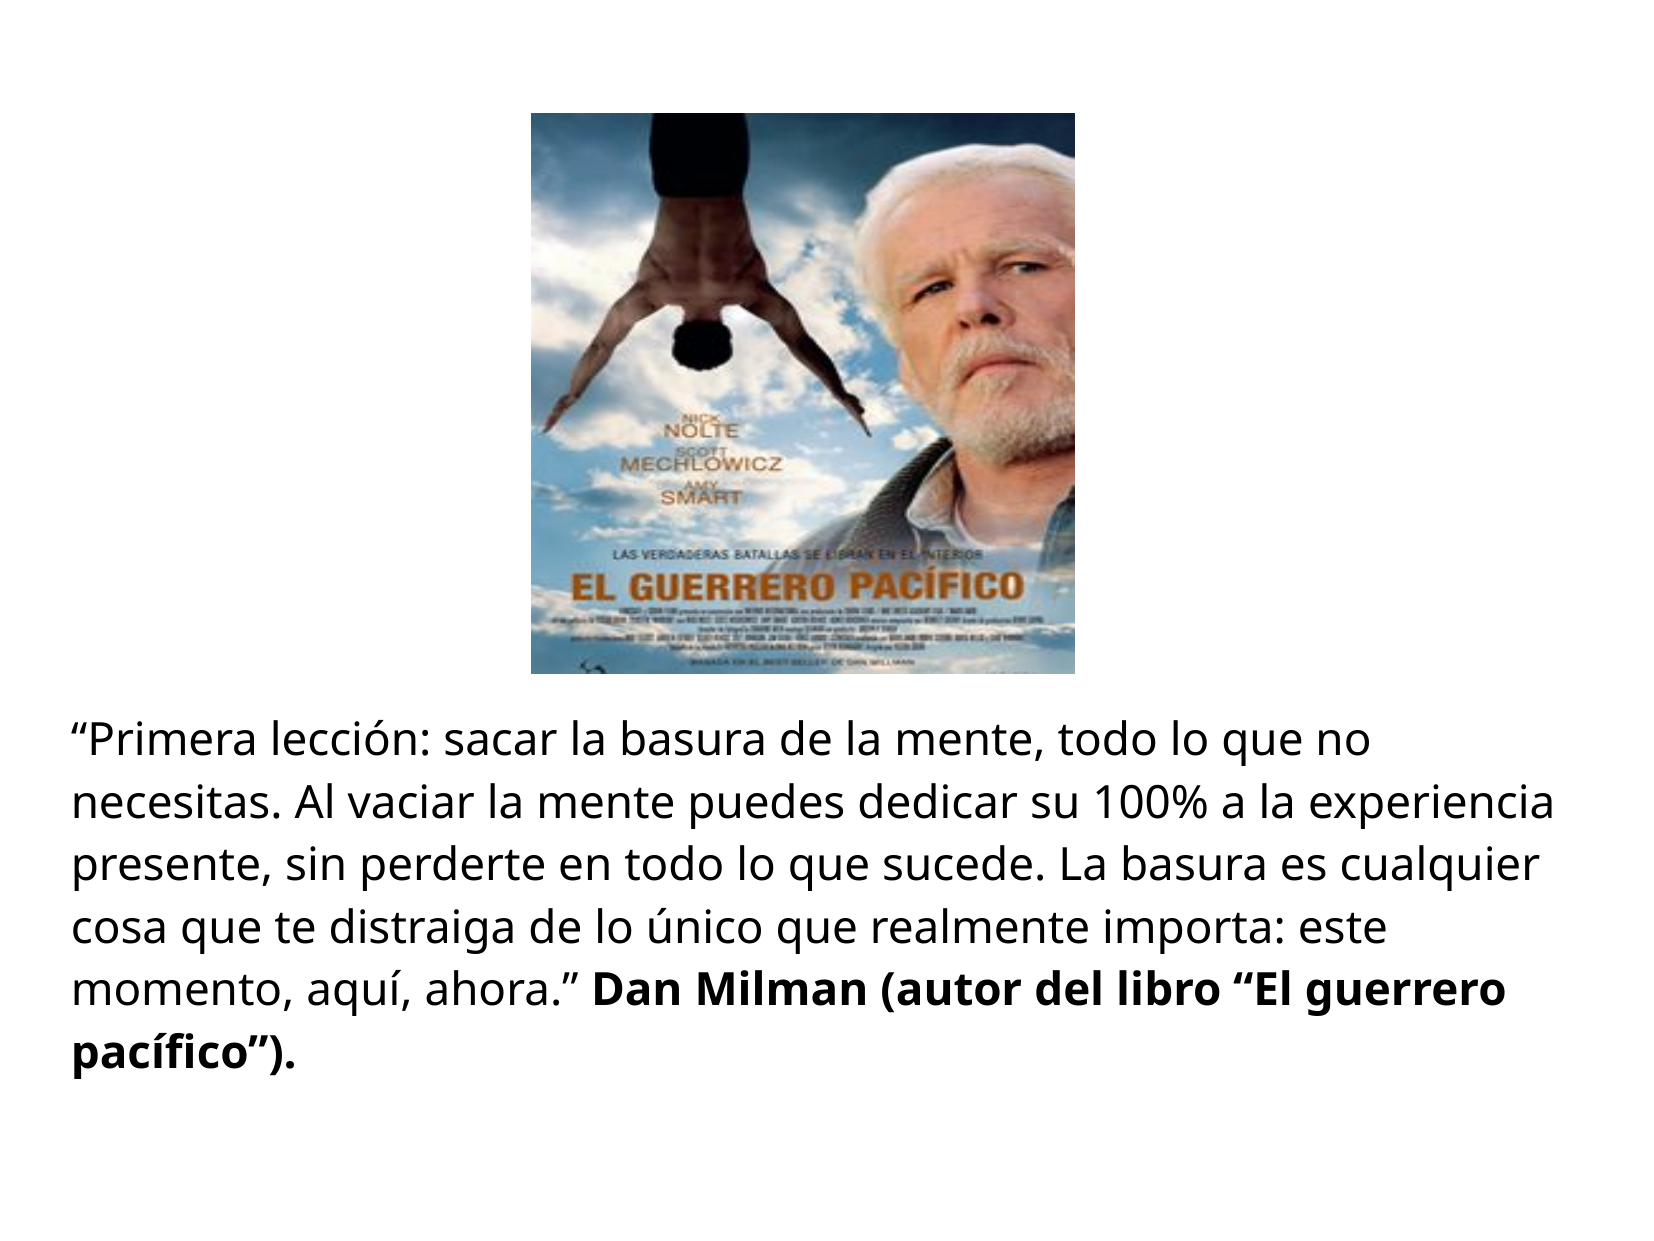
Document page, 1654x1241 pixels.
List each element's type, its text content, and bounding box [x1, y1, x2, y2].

picture [531, 113, 1075, 674]
list “Primera lección: sacar la basura de la mente, todo lo que no necesitas. Al vaciar la mente puedes dedicar su 100% a la experiencia presente, sin perderte en todo lo que sucede. La basura es cualquier cosa que te distraiga de lo único que realmente importa: este momento, aquí, ahora.” Dan Milman (autor del libro “El guerrero pacífico”). [70, 706, 1571, 1125]
